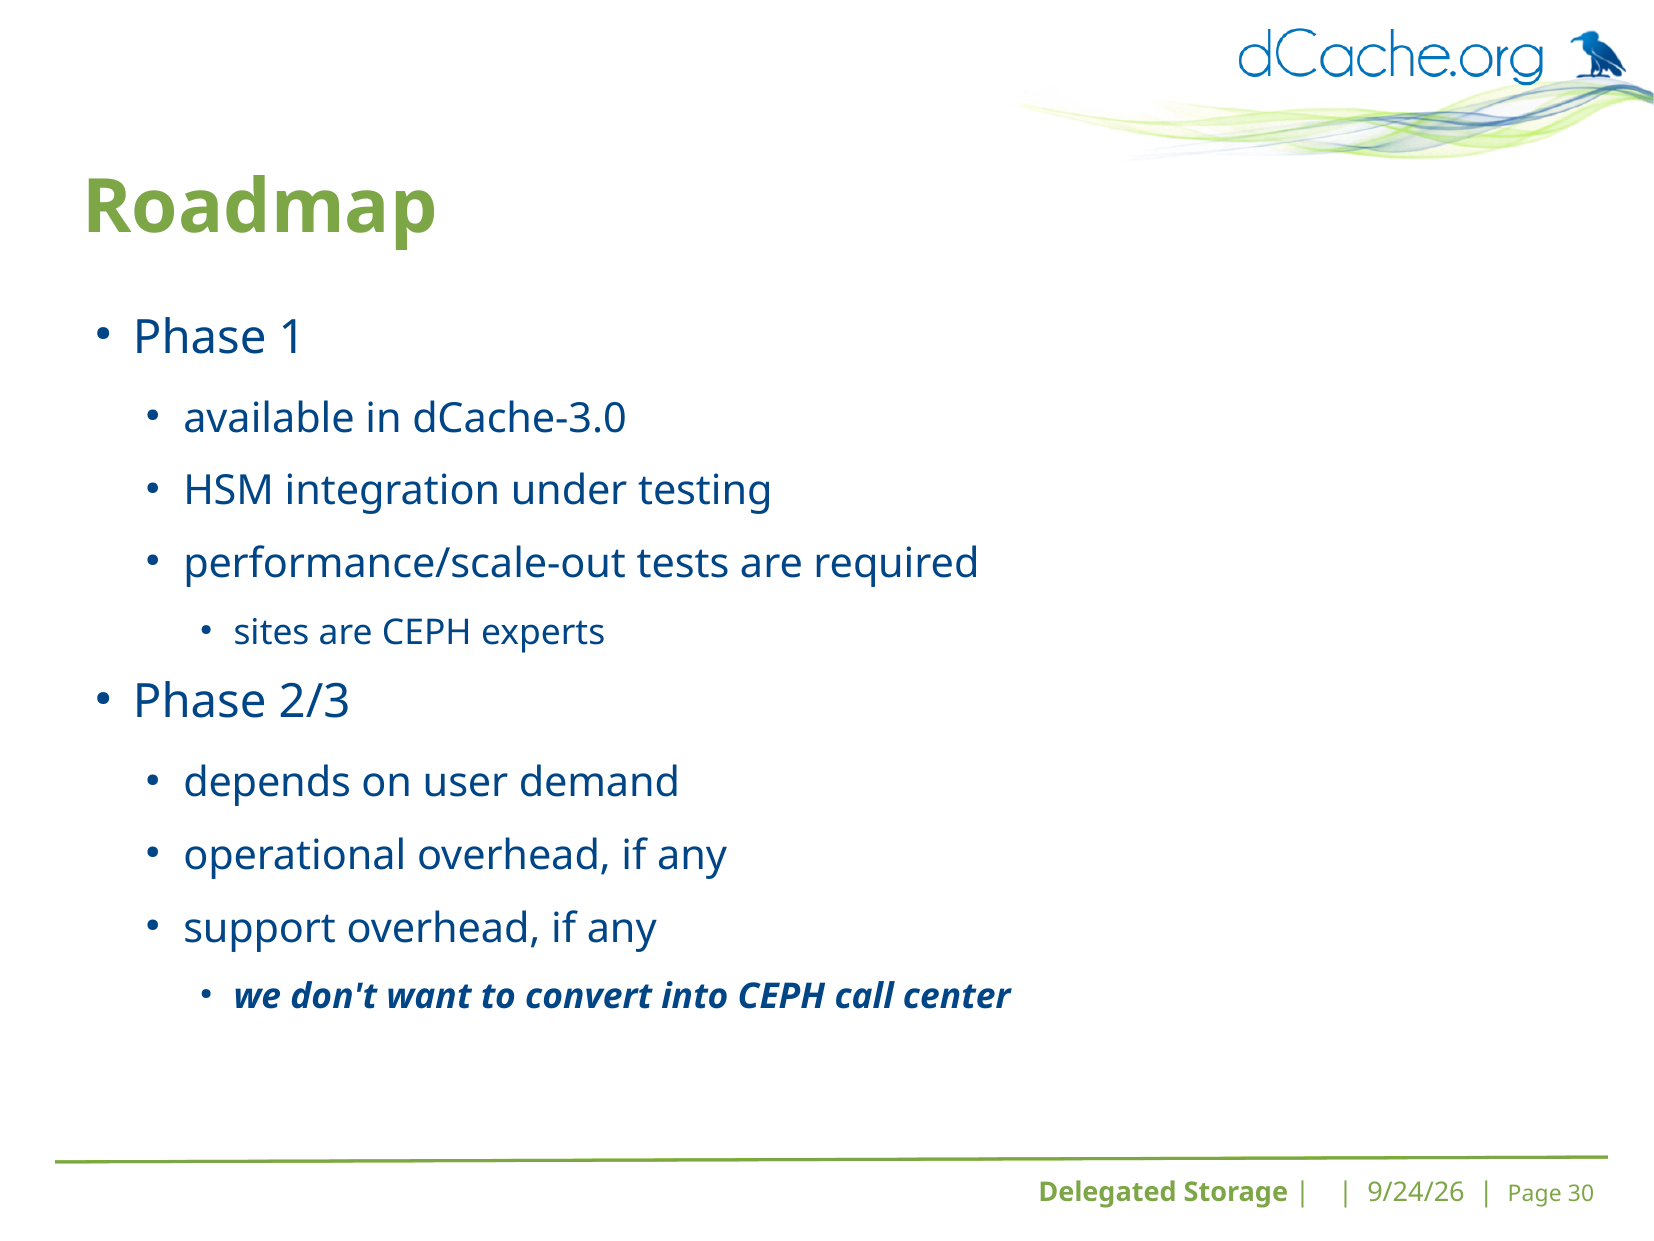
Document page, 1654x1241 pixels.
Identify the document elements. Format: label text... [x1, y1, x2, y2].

title Roadmap [82, 155, 1605, 252]
picture [956, 16, 1654, 169]
list Phase 1 available in dCache-3.0 HSM integration under testing performance/scale-out tests are required sites are CEPH experts Phase 2/3 depends on user demand operational overhead, if any support overhead, if any we don't want to convert into CEPH call center [82, 302, 1571, 1023]
